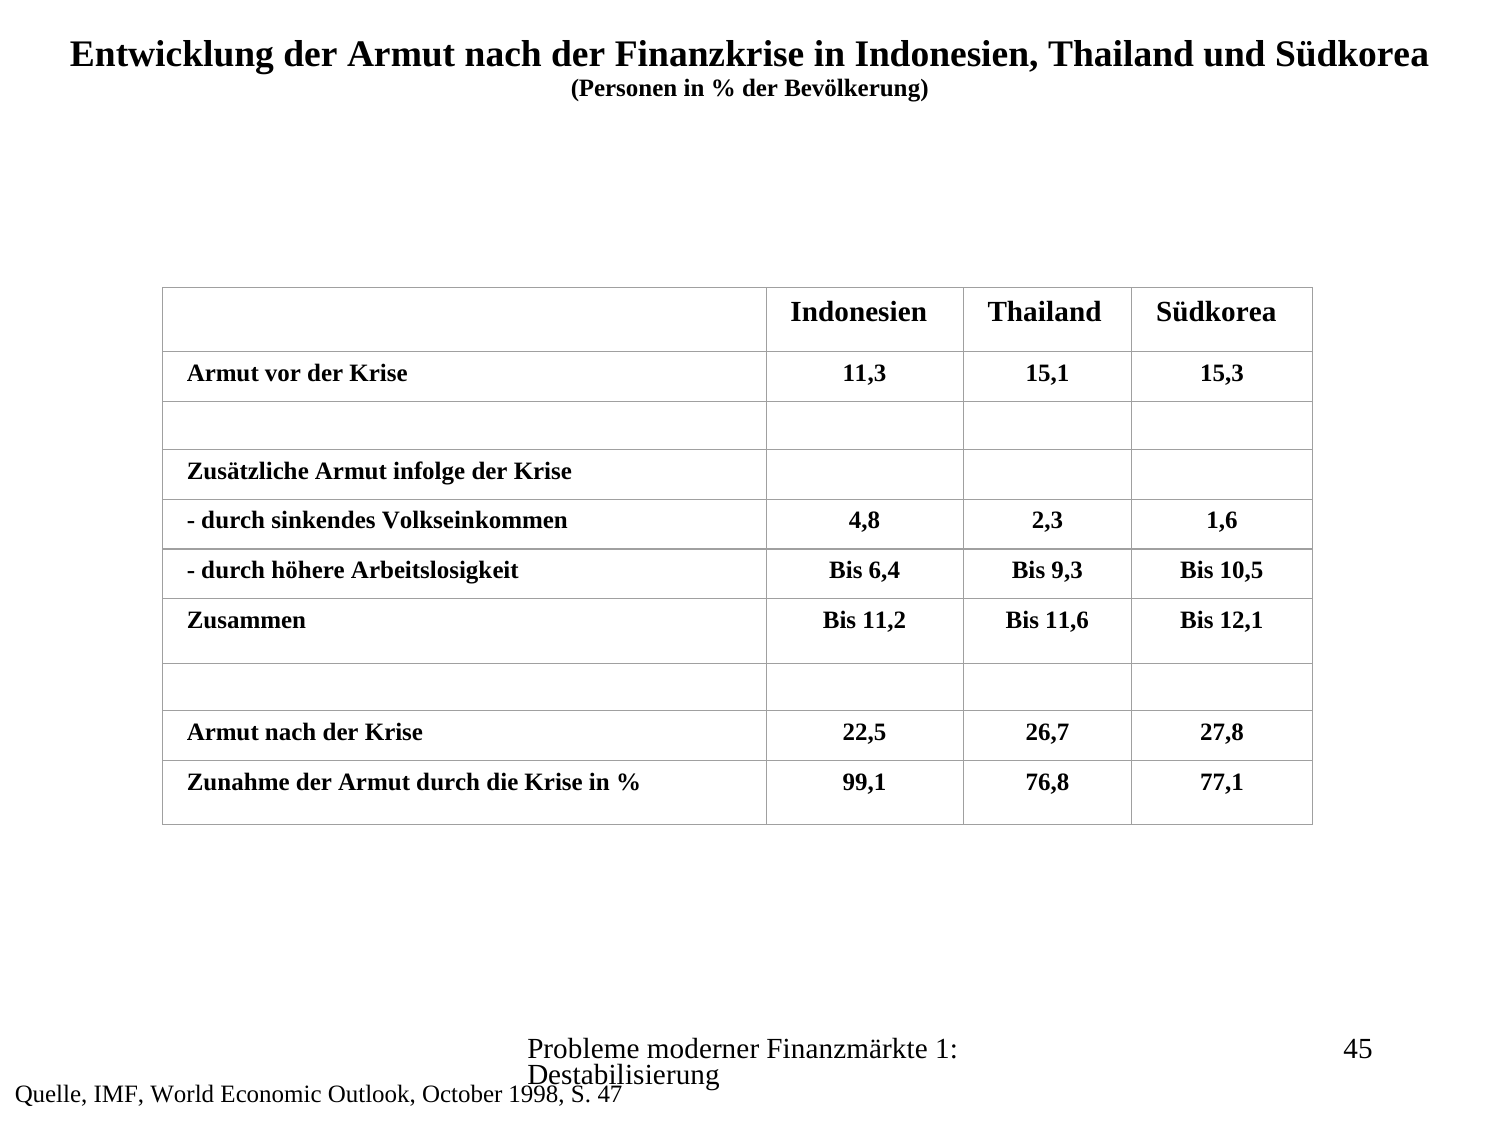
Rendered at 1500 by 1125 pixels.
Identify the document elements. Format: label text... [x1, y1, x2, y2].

text_box 99,1 [775, 761, 954, 824]
text_box 11,3 [775, 352, 954, 401]
text_box 77,1 [1141, 761, 1303, 824]
text_box Bis 6,4 [775, 550, 954, 598]
text_box Bis 11,2 [775, 599, 954, 663]
text_box Quelle, IMF, World Economic Outlook, October 1998, S. 47 [0, 1072, 1500, 1125]
text_box Südkorea [1141, 288, 1303, 351]
text_box 76,8 [972, 761, 1123, 824]
text_box Zunahme der Armut durch die Krise in % [172, 761, 757, 824]
text_box 4,8 [775, 500, 954, 548]
text_box 22,5 [775, 711, 954, 760]
text_box Bis 9,3 [972, 550, 1123, 598]
text_box 2,3 [972, 500, 1123, 548]
text_box - durch sinkendes Volkseinkommen [172, 500, 757, 548]
text_box 15,3 [1141, 352, 1303, 401]
text_box Armut nach der Krise [172, 711, 757, 760]
text_box Zusätzliche Armut infolge der Krise [172, 450, 757, 499]
text_box 1,6 [1141, 500, 1303, 548]
text_box Bis 12,1 [1141, 599, 1303, 663]
text_box Armut vor der Krise [172, 352, 757, 401]
text_box 27,8 [1141, 711, 1303, 760]
text_box Thailand [972, 288, 1123, 351]
text_box 26,7 [972, 711, 1123, 760]
text_box Bis 10,5 [1141, 550, 1303, 598]
text_box Zusammen [172, 599, 757, 663]
text_box Entwicklung der Armut nach der Finanzkrise in Indonesien, Thailand und Südkorea (Personen in % der Bevölkerung) [0, 24, 1500, 166]
text_box Indonesien [775, 288, 954, 351]
text_box Bis 11,6 [972, 599, 1123, 663]
text_box 15,1 [972, 352, 1123, 401]
text_box - durch höhere Arbeitslosigkeit [172, 550, 757, 598]
